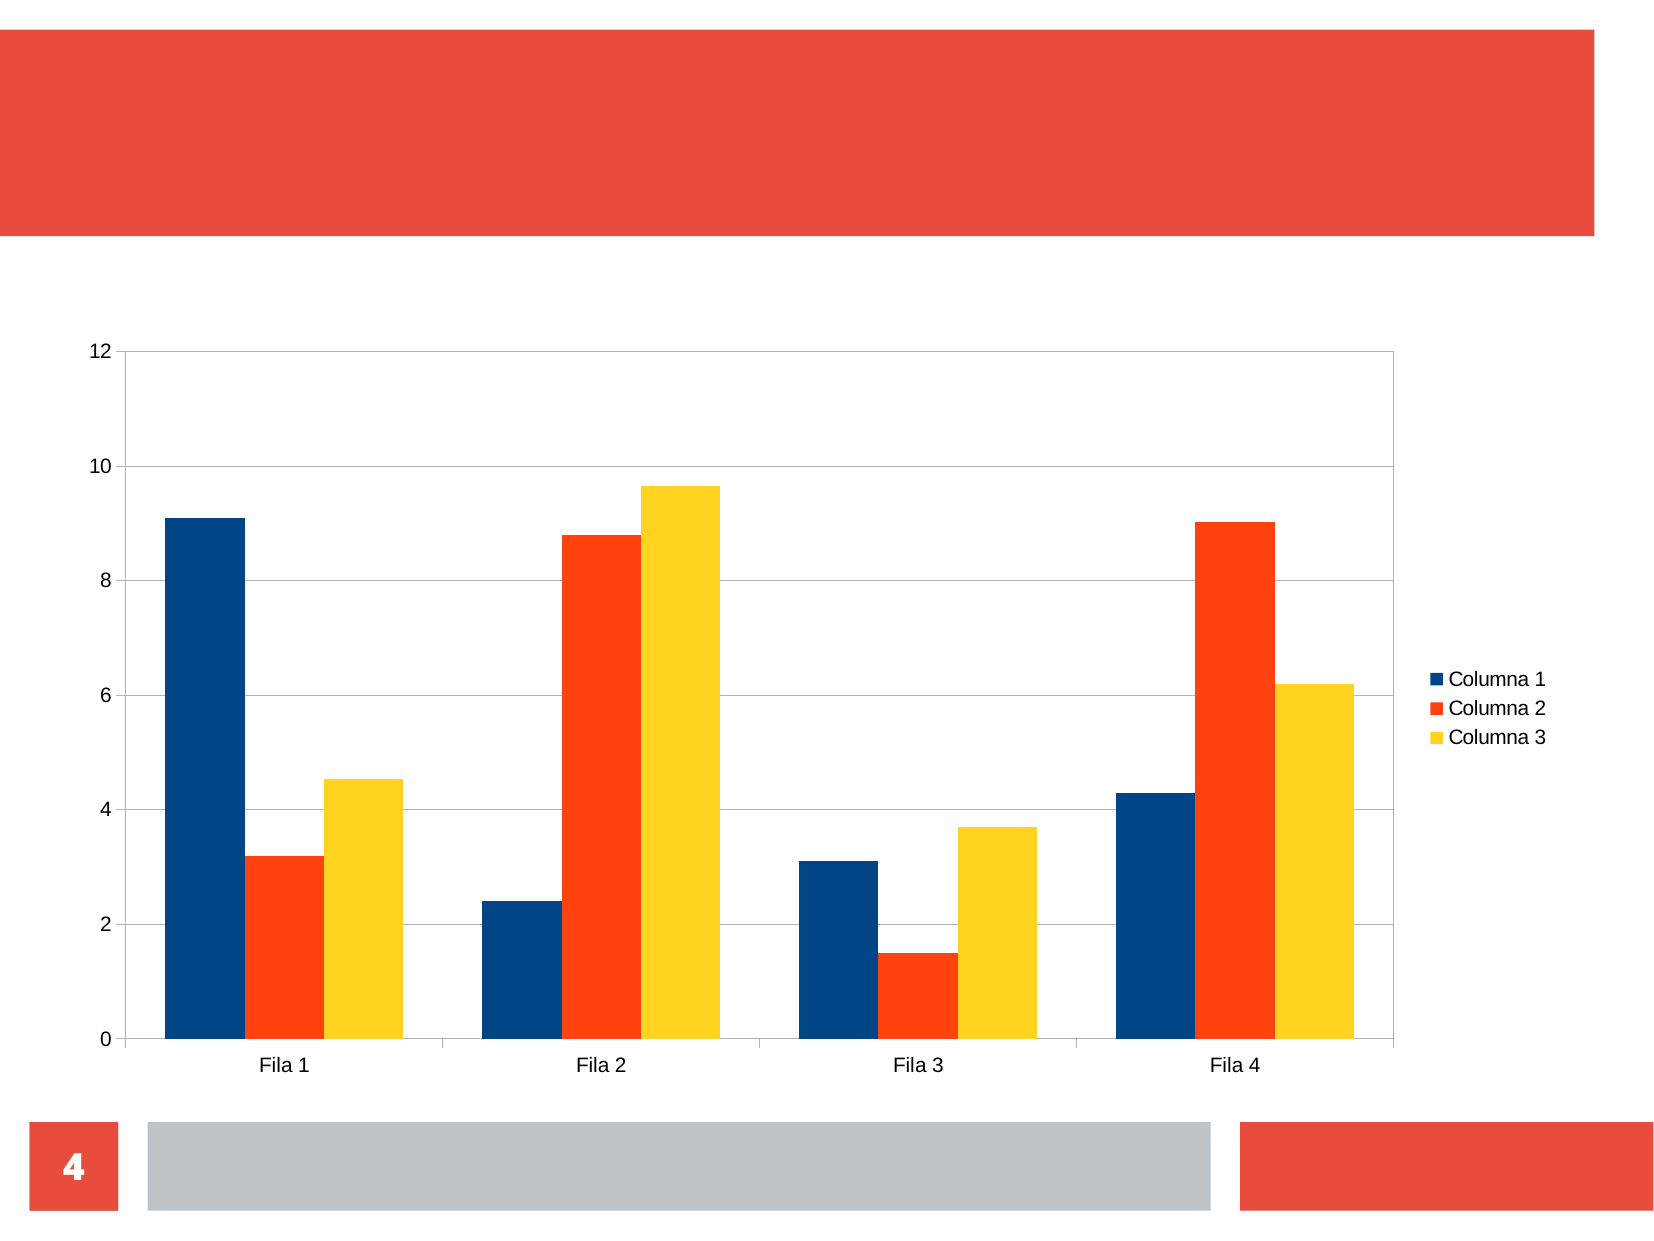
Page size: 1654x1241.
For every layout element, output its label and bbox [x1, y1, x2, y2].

chart [59, 324, 1565, 1093]
